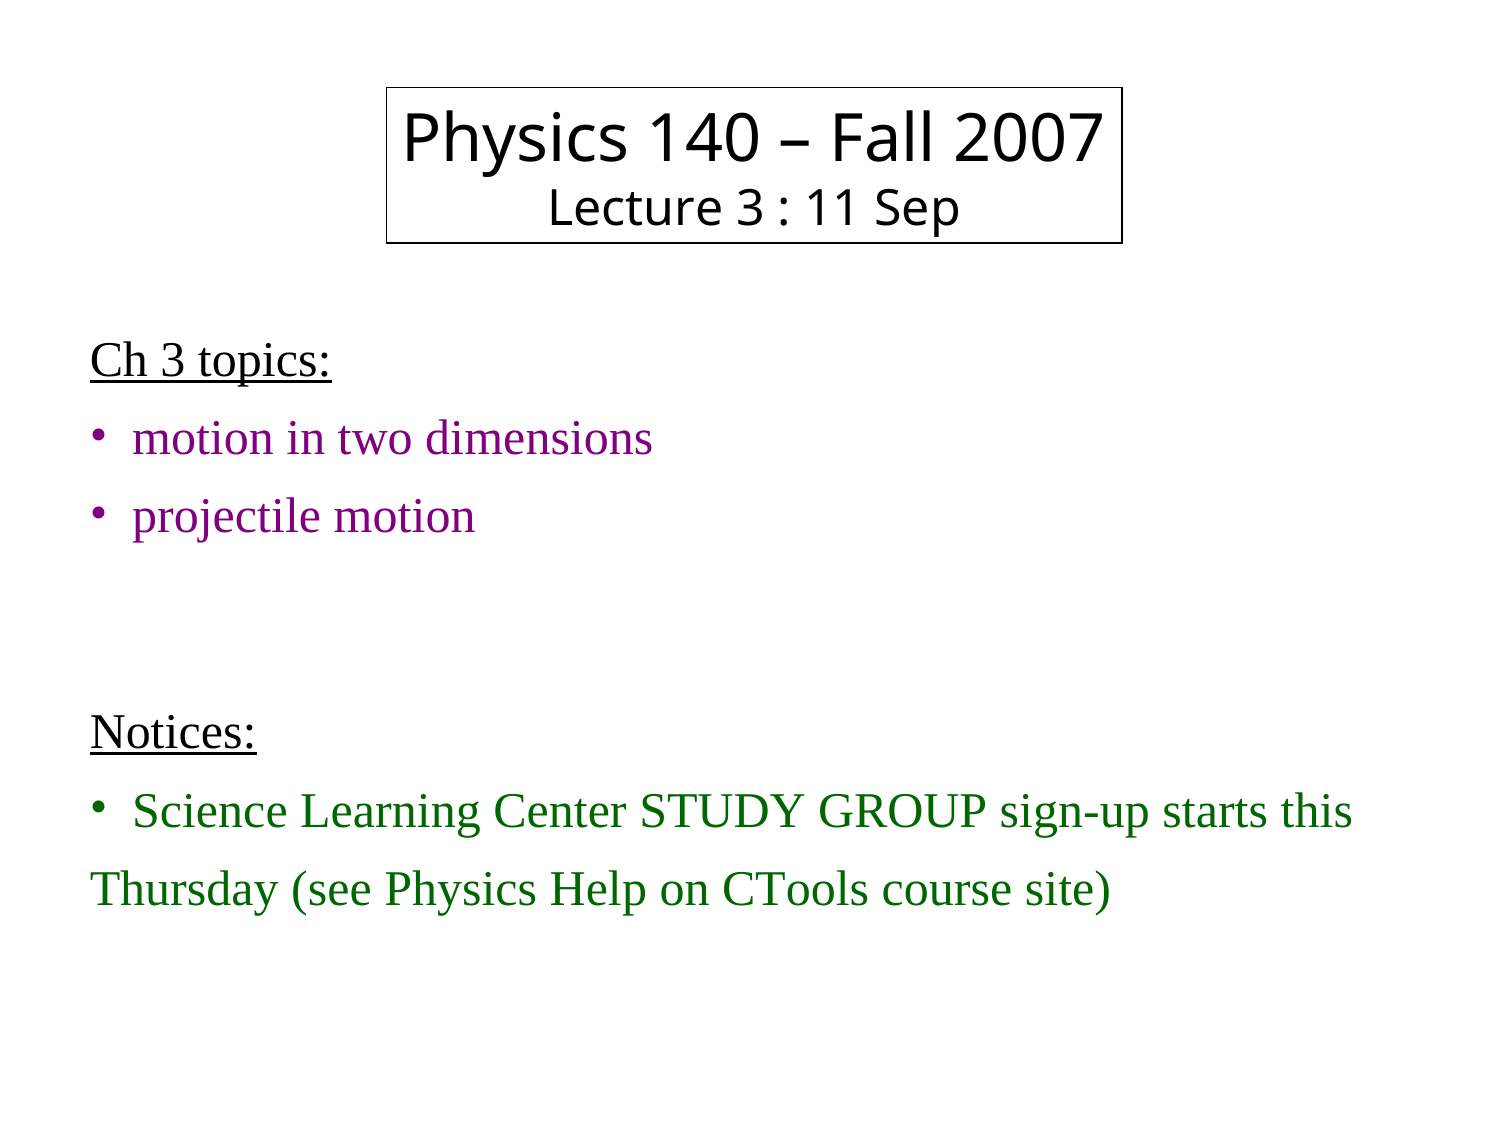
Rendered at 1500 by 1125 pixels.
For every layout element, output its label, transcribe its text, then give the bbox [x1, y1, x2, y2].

text_box Notices: Science Learning Center STUDY GROUP sign-up starts this Thursday (see Physics Help on CTools course site) [75, 691, 1426, 923]
text_box Ch 3 topics: motion in two dimensions projectile motion [75, 319, 1426, 551]
text_box Physics 140 – Fall 2007 Lecture 3 : 11 Sep [386, 87, 1122, 243]
